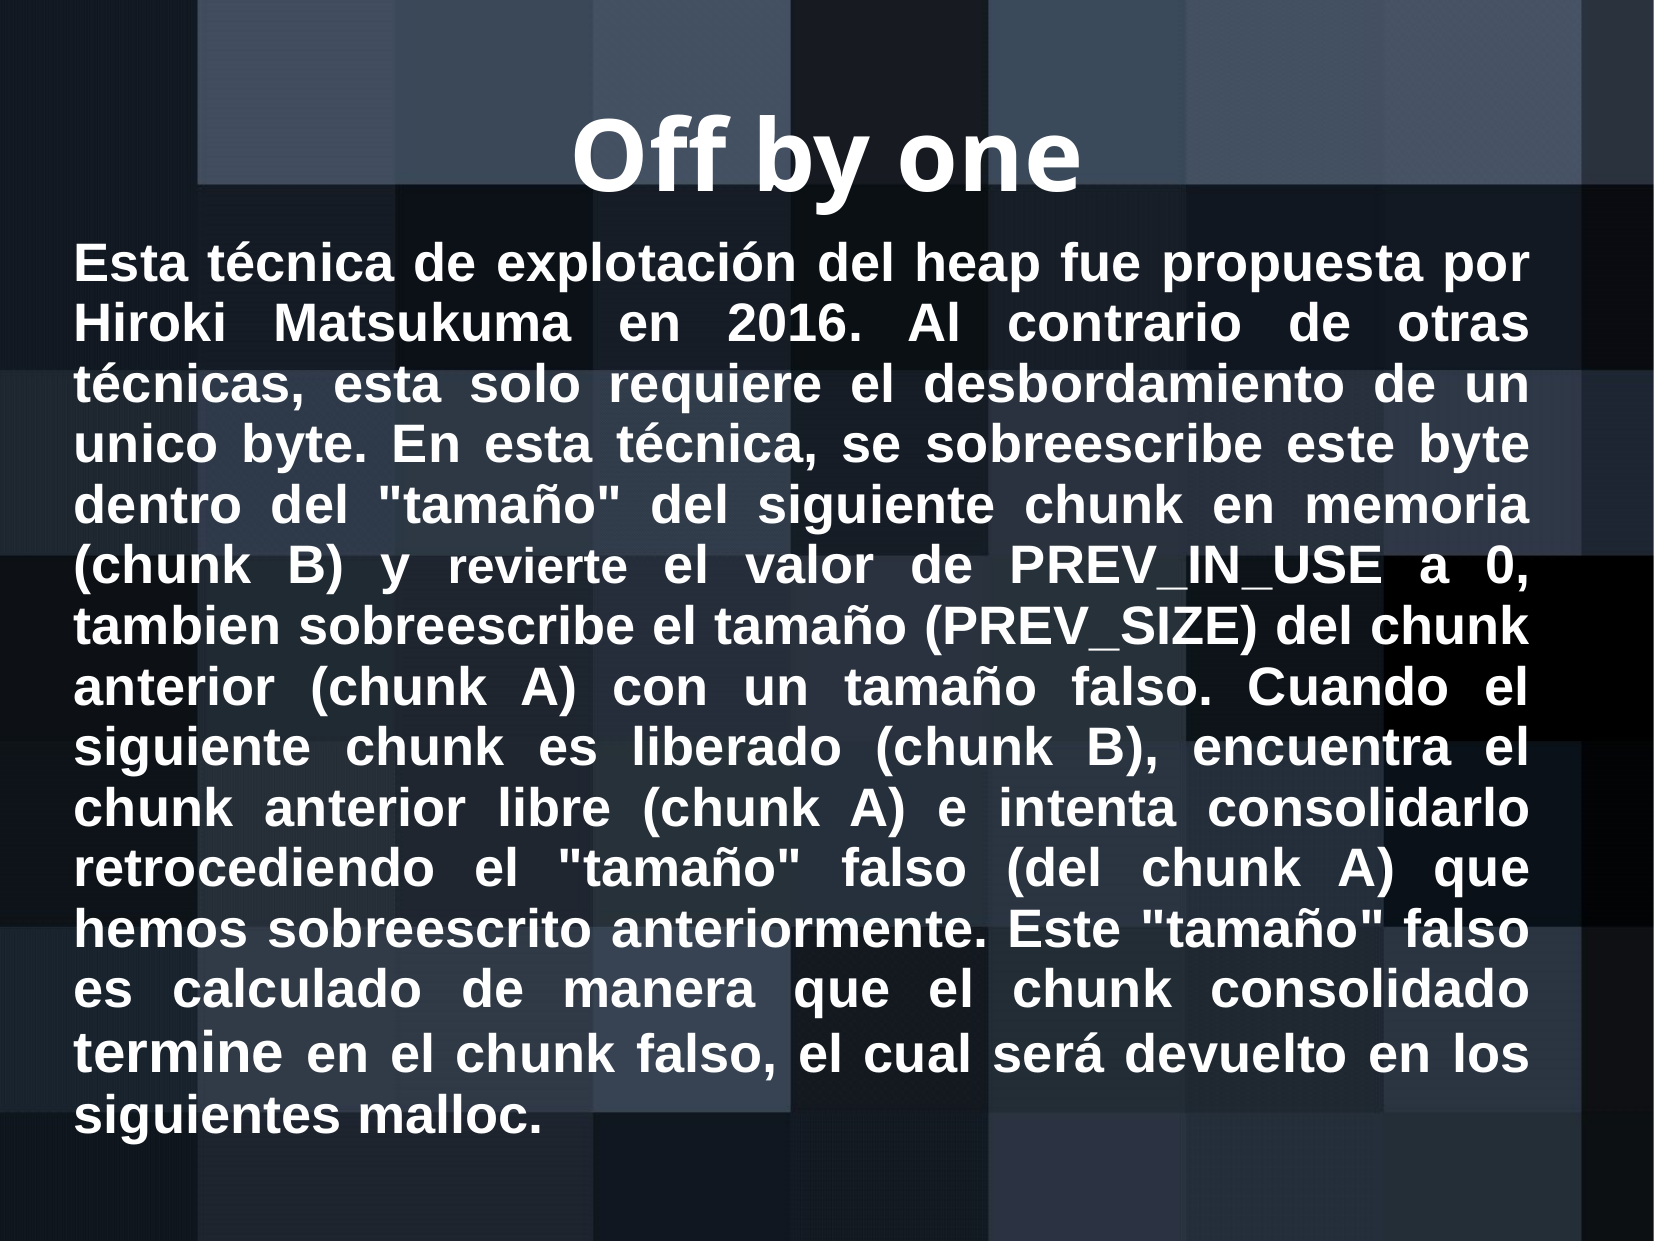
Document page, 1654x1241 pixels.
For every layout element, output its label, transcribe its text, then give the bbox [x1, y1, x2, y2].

picture [0, 0, 1654, 1241]
text_box Esta técnica de explotación del heap fue propuesta por Hiroki Matsukuma en 2016. Al contrario de otras técnicas, esta solo requiere el desbordamiento de un unico byte. En esta técnica, se sobreescribe este byte dentro del "tamaño" del siguiente chunk en memoria (chunk B) y revierte el valor de PREV_IN_USE a 0, tambien sobreescribe el tamaño (PREV_SIZE) del chunk anterior (chunk A) con un tamaño falso. Cuando el siguiente chunk es liberado (chunk B), encuentra el chunk anterior libre (chunk A) e intenta consolidarlo retrocediendo el "tamaño" falso (del chunk A) que hemos sobreescrito anteriormente. Este "tamaño" falso es calculado de manera que el chunk consolidado termine en el chunk falso, el cual será devuelto en los siguientes malloc. [59, 225, 1548, 1153]
title Off by one [82, 49, 1571, 257]
